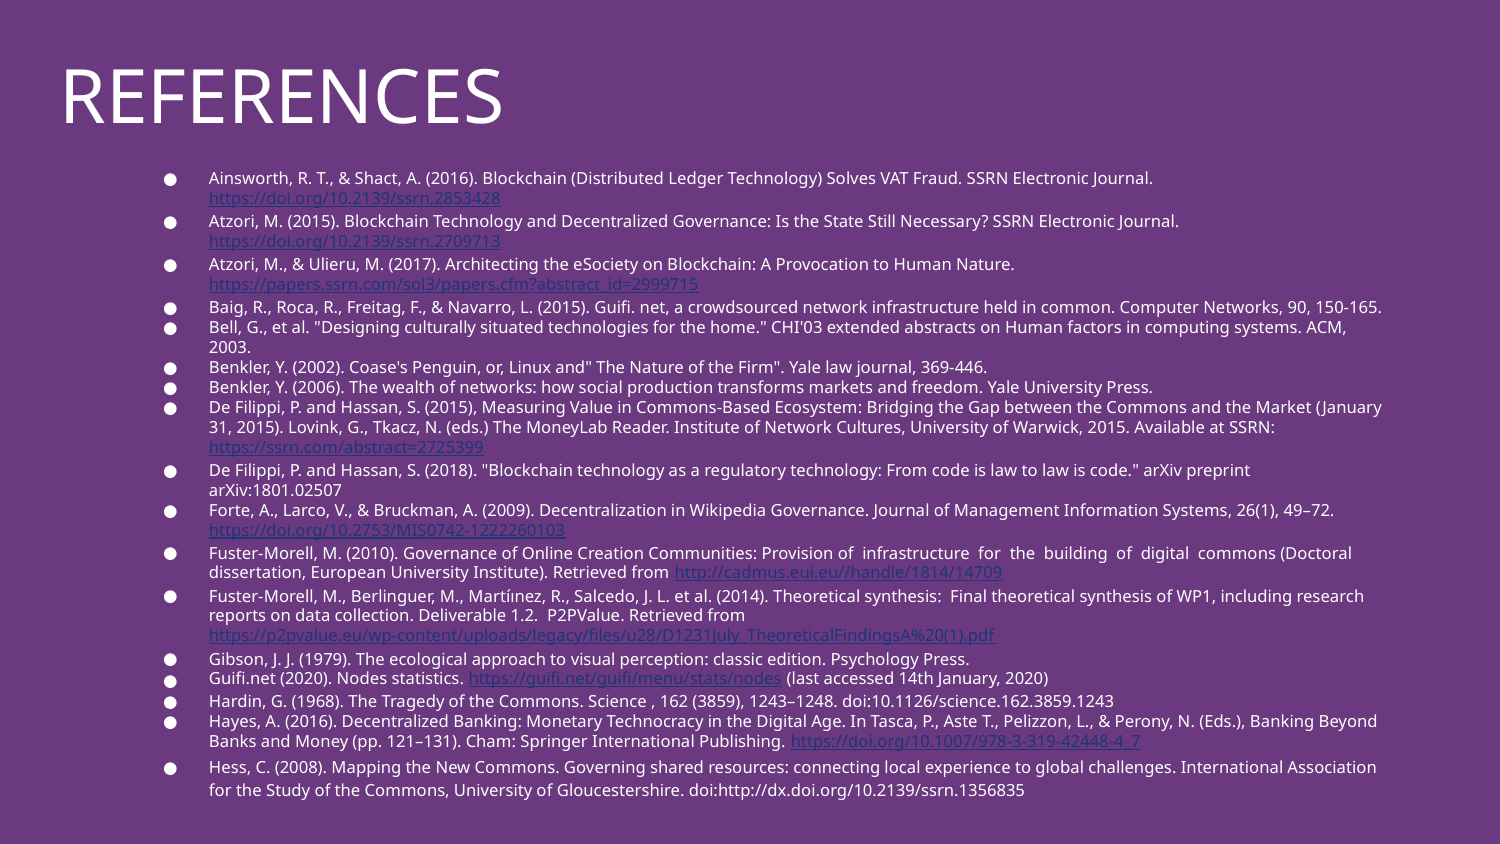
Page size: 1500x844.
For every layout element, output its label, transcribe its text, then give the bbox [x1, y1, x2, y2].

text_box REFERENCES [44, 33, 1500, 147]
list Ainsworth, R. T., & Shact, A. (2016). Blockchain (Distributed Ledger Technology) Solves VAT Fraud. SSRN Electronic Journal. https://doi.org/10.2139/ssrn.2853428 Atzori, M. (2015). Blockchain Technology and Decentralized Governance: Is the State Still Necessary? SSRN Electronic Journal. https://doi.org/10.2139/ssrn.2709713 Atzori, M., & Ulieru, M. (2017). Architecting the eSociety on Blockchain: A Provocation to Human Nature. https://papers.ssrn.com/sol3/papers.cfm?abstract_id=2999715 Baig, R., Roca, R., Freitag, F., & Navarro, L. (2015). Guifi. net, a crowdsourced network infrastructure held in common. Computer Networks, 90, 150-165. Bell, G., et al. "Designing culturally situated technologies for the home." CHI'03 extended abstracts on Human factors in computing systems. ACM, 2003. Benkler, Y. (2002). Coase's Penguin, or, Linux and" The Nature of the Firm". Yale law journal, 369-446. Benkler, Y. (2006). The wealth of networks: how social production transforms markets and freedom. Yale University Press. De Filippi, P. and Hassan, S. (2015), Measuring Value in Commons-Based Ecosystem: Bridging the Gap between the Commons and the Market (January 31, 2015). Lovink, G., Tkacz, N. (eds.) The MoneyLab Reader. Institute of Network Cultures, University of Warwick, 2015. Available at SSRN: https://ssrn.com/abstract=2725399 De Filippi, P. and Hassan, S. (2018). "Blockchain technology as a regulatory technology: From code is law to law is code." arXiv preprint arXiv:1801.02507 Forte, A., Larco, V., & Bruckman, A. (2009). Decentralization in Wikipedia Governance. Journal of Management Information Systems, 26(1), 49–72. https://doi.org/10.2753/MIS0742-1222260103 Fuster-Morell, M. (2010). Governance of Online Creation Communities: Provision of infrastructure for the building of digital commons (Doctoral dissertation, European University Institute). Retrieved from http://cadmus.eui.eu//handle/1814/14709 Fuster-Morell, M., Berlinguer, M., Martíınez, R., Salcedo, J. L. et al. (2014). Theoretical synthesis: Final theoretical synthesis of WP1, including research reports on data collection. Deliverable 1.2. P2PValue. Retrieved from https://p2pvalue.eu/wp-content/uploads/legacy/files/u28/D1231July_TheoreticalFindingsA%20(1).pdf Gibson, J. J. (1979). The ecological approach to visual perception: classic edition. Psychology Press. Guifi.net (2020). Nodes statistics. https://guifi.net/guifi/menu/stats/nodes (last accessed 14th January, 2020) Hardin, G. (1968). The Tragedy of the Commons. Science , 162 (3859), 1243–1248. doi:10.1126/science.162.3859.1243 Hayes, A. (2016). Decentralized Banking: Monetary Technocracy in the Digital Age. In Tasca, P., Aste T., Pelizzon, L., & Perony, N. (Eds.), Banking Beyond Banks and Money (pp. 121–131). Cham: Springer International Publishing. https://doi.org/10.1007/978-3-319-42448-4_7 Hess, C. (2008). Mapping the New Commons. Governing shared resources: connecting local experience to global challenges. International Association for the Study of the Commons, University of Gloucestershire. doi:http://dx.doi.org/10.2139/ssrn.1356835 [118, 153, 1400, 802]
